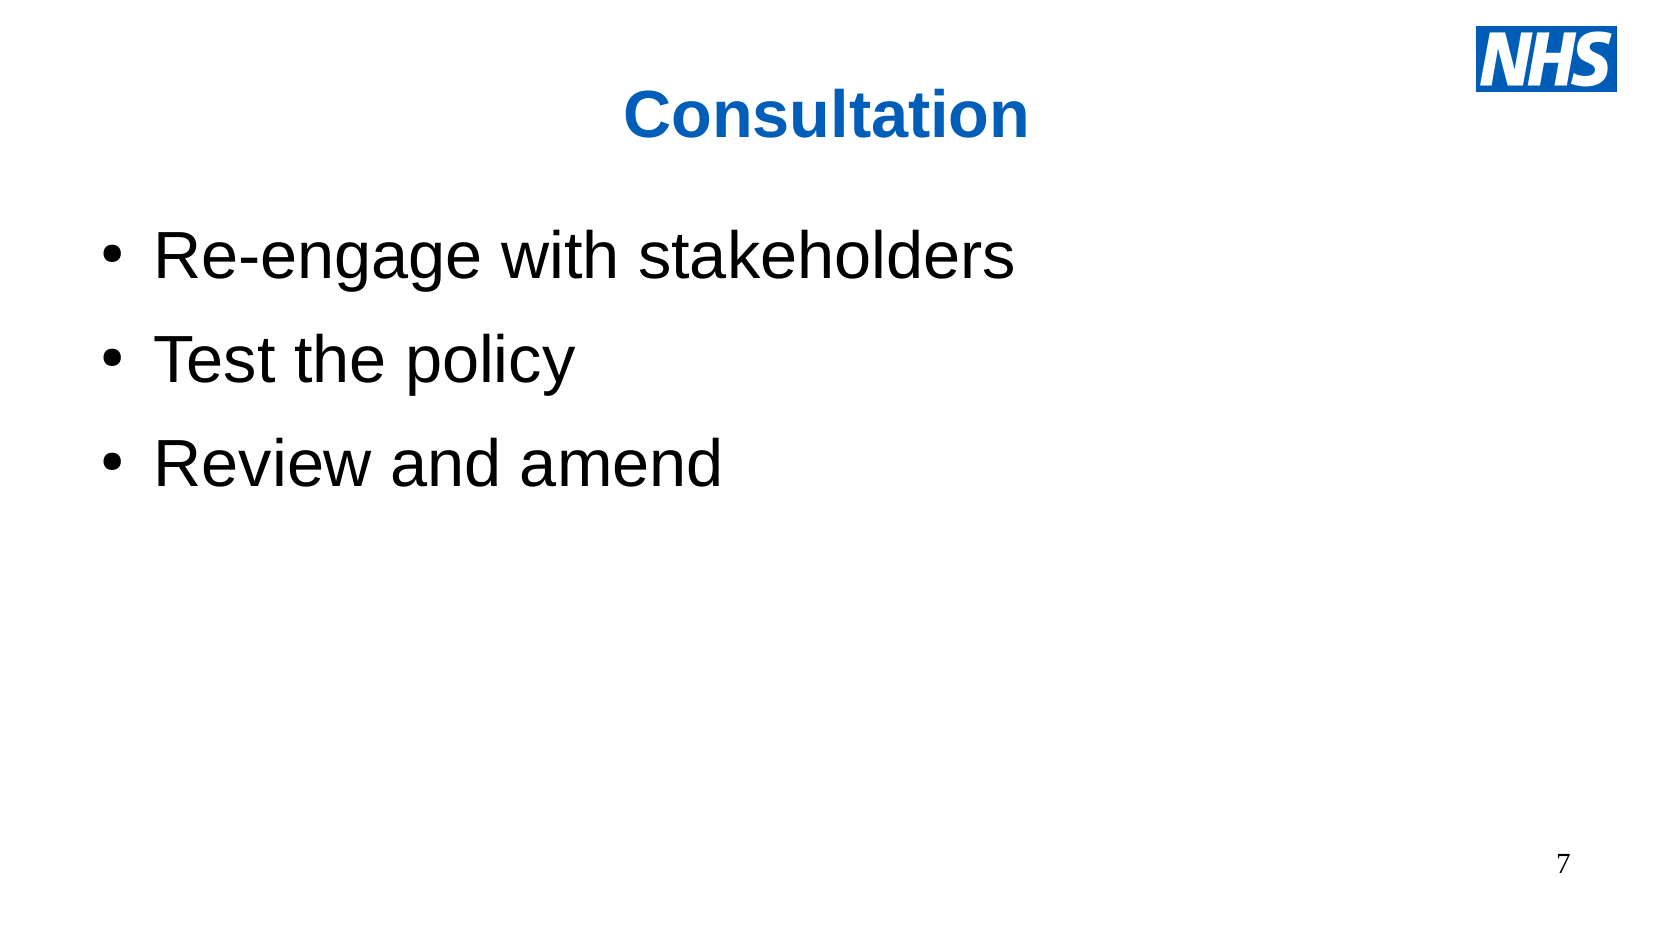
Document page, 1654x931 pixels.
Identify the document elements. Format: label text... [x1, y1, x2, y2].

picture [1476, 26, 1617, 92]
list Re-engage with stakeholders Test the policy Review and amend [82, 217, 1571, 758]
title Consultation [82, 37, 1571, 193]
